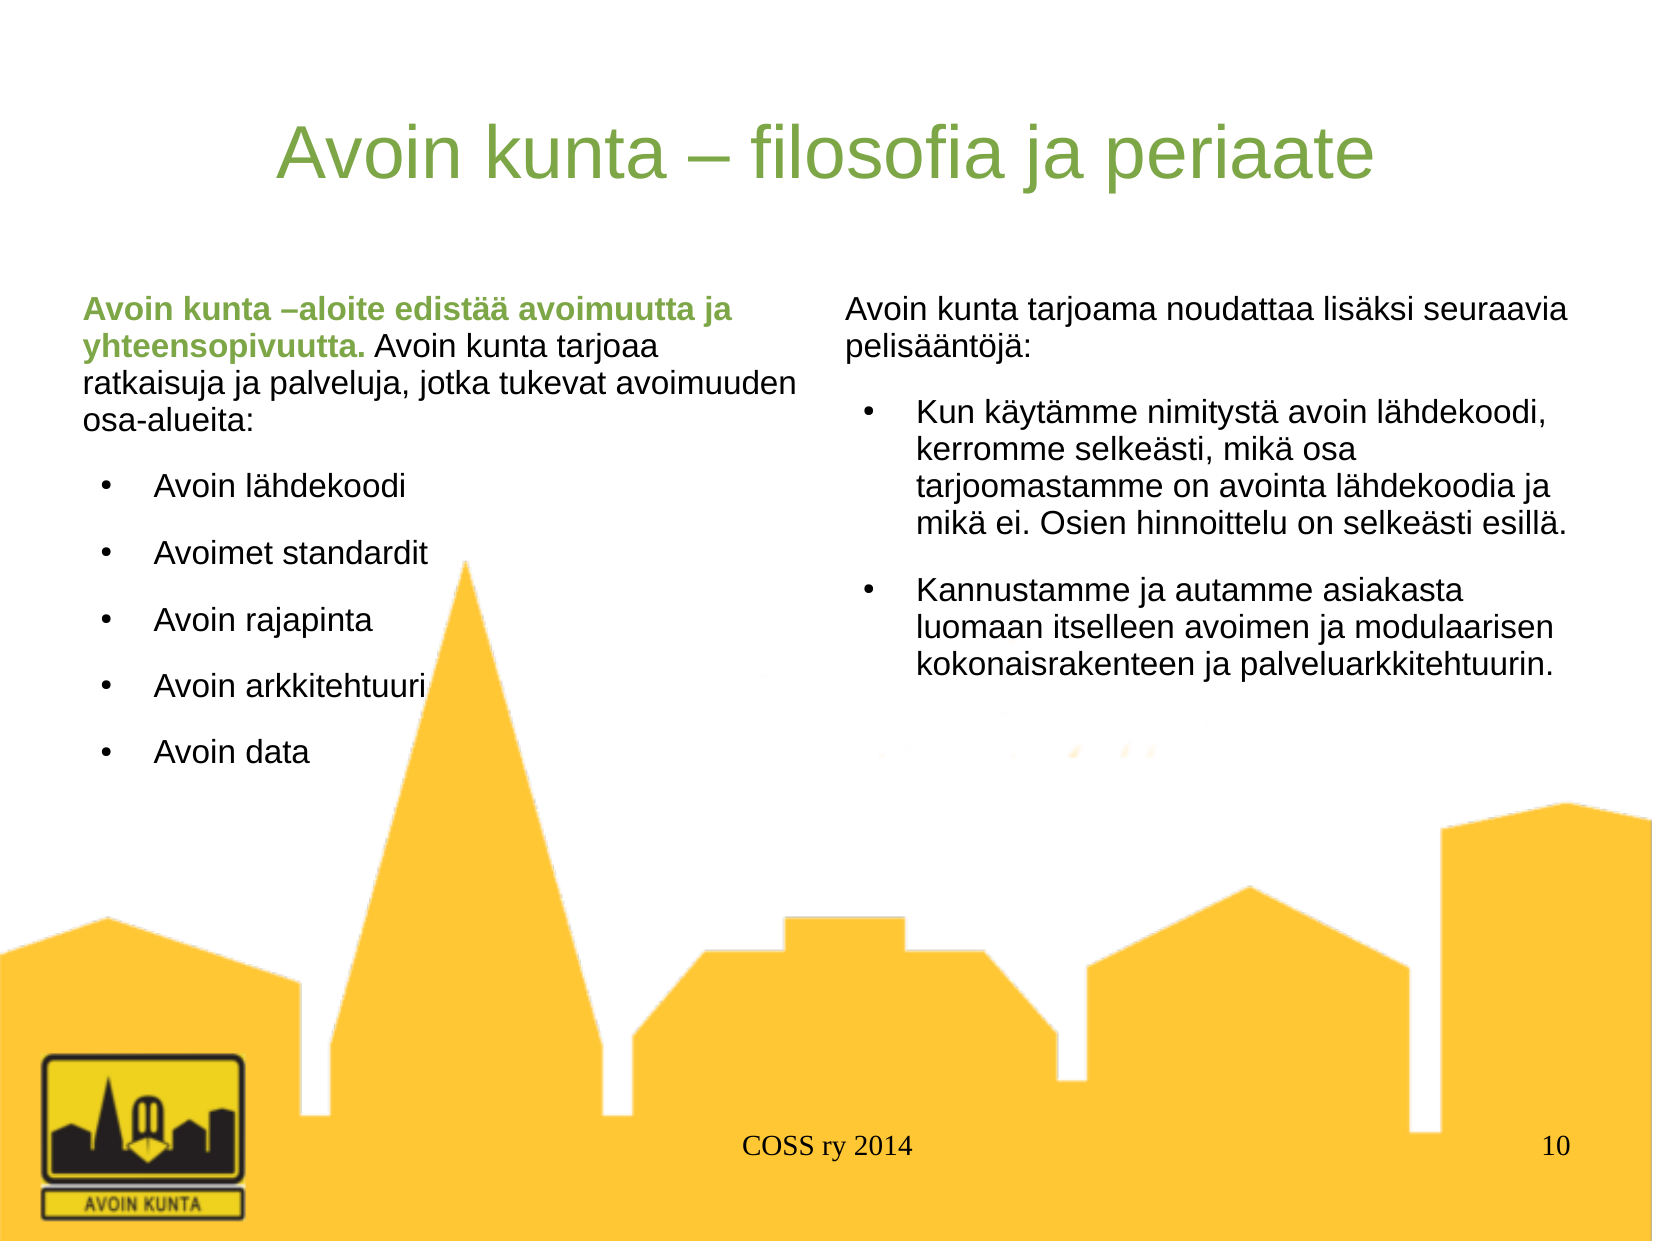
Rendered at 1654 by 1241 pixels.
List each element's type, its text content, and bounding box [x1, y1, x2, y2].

list Avoin kunta –aloite edistää avoimuutta ja yhteensopivuutta. Avoin kunta tarjoaa ratkaisuja ja palveluja, jotka tukevat avoimuuden osa-alueita: Avoin lähdekoodi Avoimet standardit Avoin rajapinta Avoin arkkitehtuuri Avoin data [82, 290, 809, 1010]
title Avoin kunta – filosofia ja periaate [82, 49, 1571, 257]
list Avoin kunta tarjoama noudattaa lisäksi seuraavia pelisääntöjä: Kun käytämme nimitystä avoin lähdekoodi, kerromme selkeästi, mikä osa tarjoomastamme on avointa lähdekoodia ja mikä ei. Osien hinnoittelu on selkeästi esillä. Kannustamme ja autamme asiakasta luomaan itselleen avoimen ja modulaarisen kokonaisrakenteen ja palveluarkkitehtuurin. [845, 290, 1572, 1010]
picture [0, 24, 1654, 1241]
